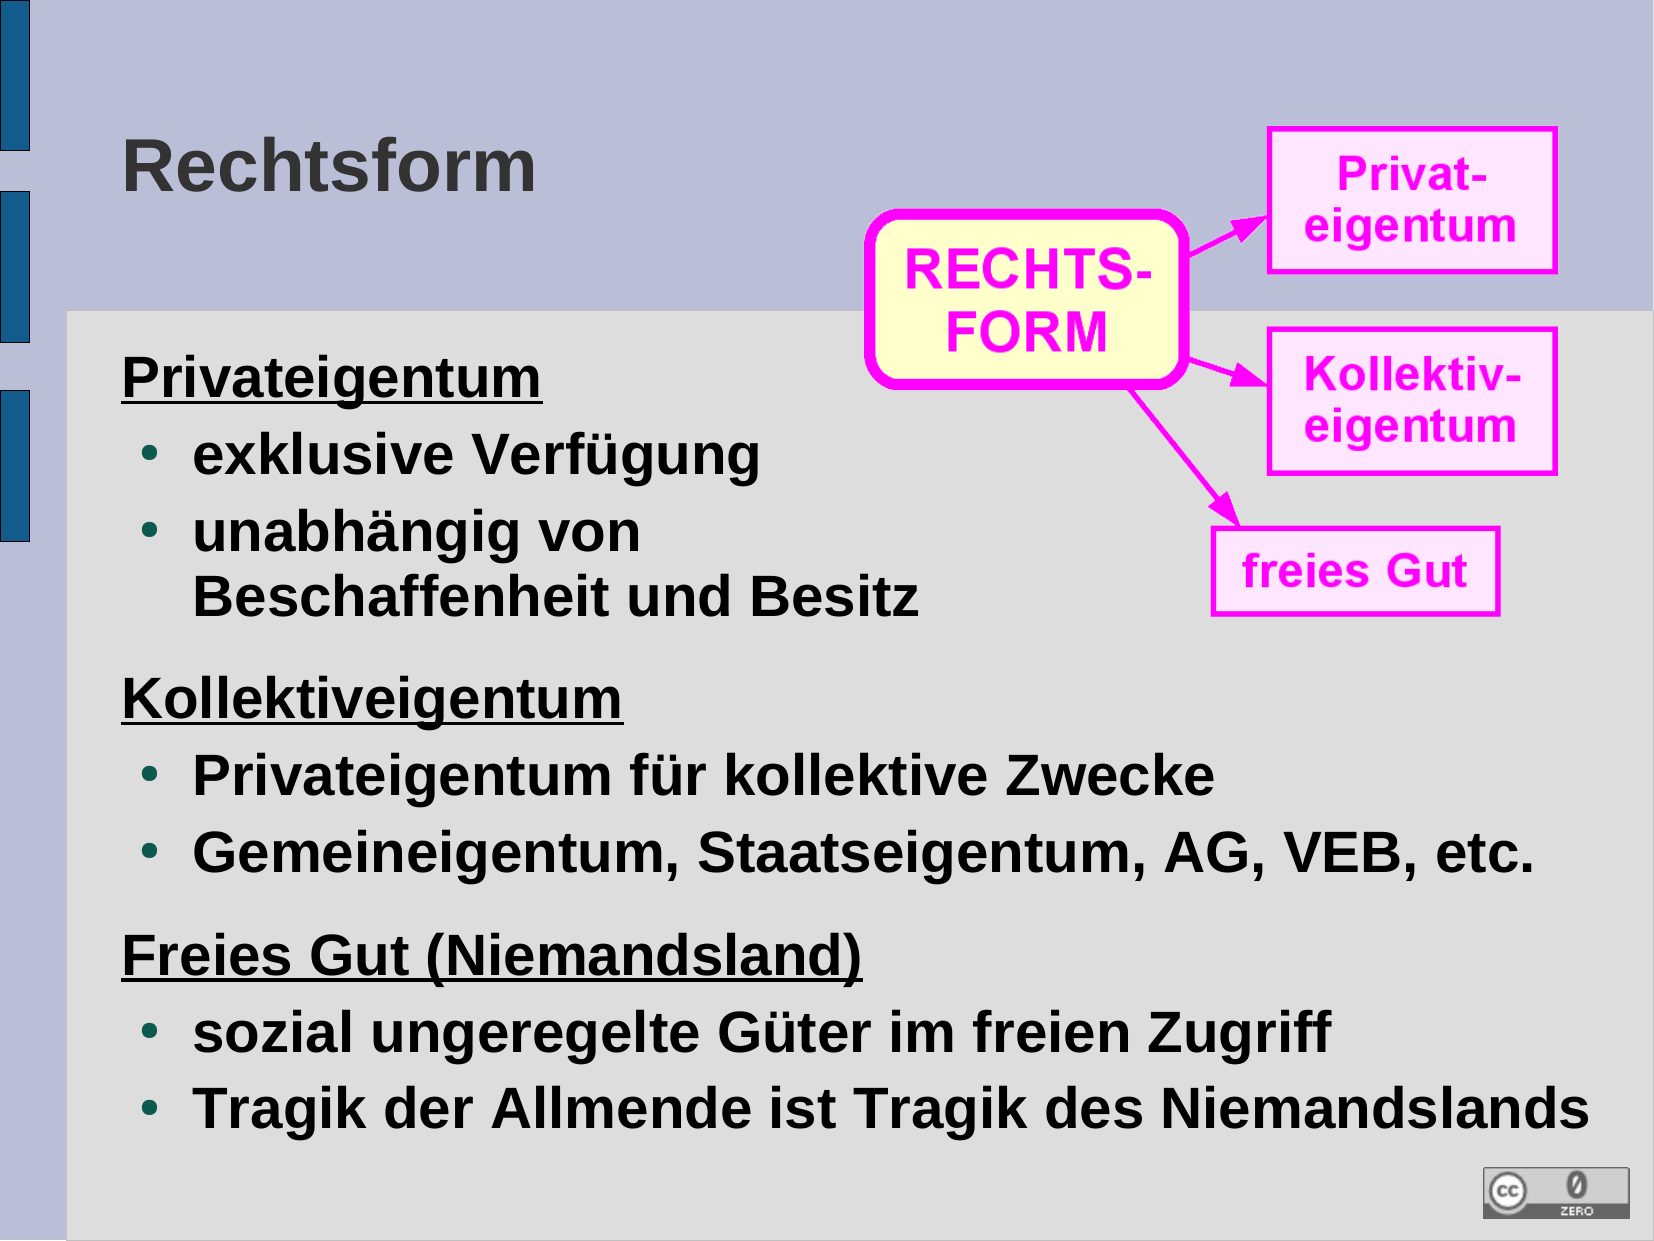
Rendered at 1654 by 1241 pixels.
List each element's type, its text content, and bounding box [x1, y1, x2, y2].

title Rechtsform [121, 61, 1595, 269]
picture [856, 118, 1565, 625]
picture [1483, 1167, 1630, 1219]
list Privateigentum exklusive Verfügung unabhängig von Beschaffenheit und Besitz Kollektiveigentum Privateigentum für kollektive Zwecke Gemeineigentum, Staatseigentum, AG, VEB, etc. Freies Gut (Niemandsland) sozial ungeregelte Güter im freien Zugriff Tragik der Allmende ist Tragik des Niemandslands [121, 344, 1595, 1196]
